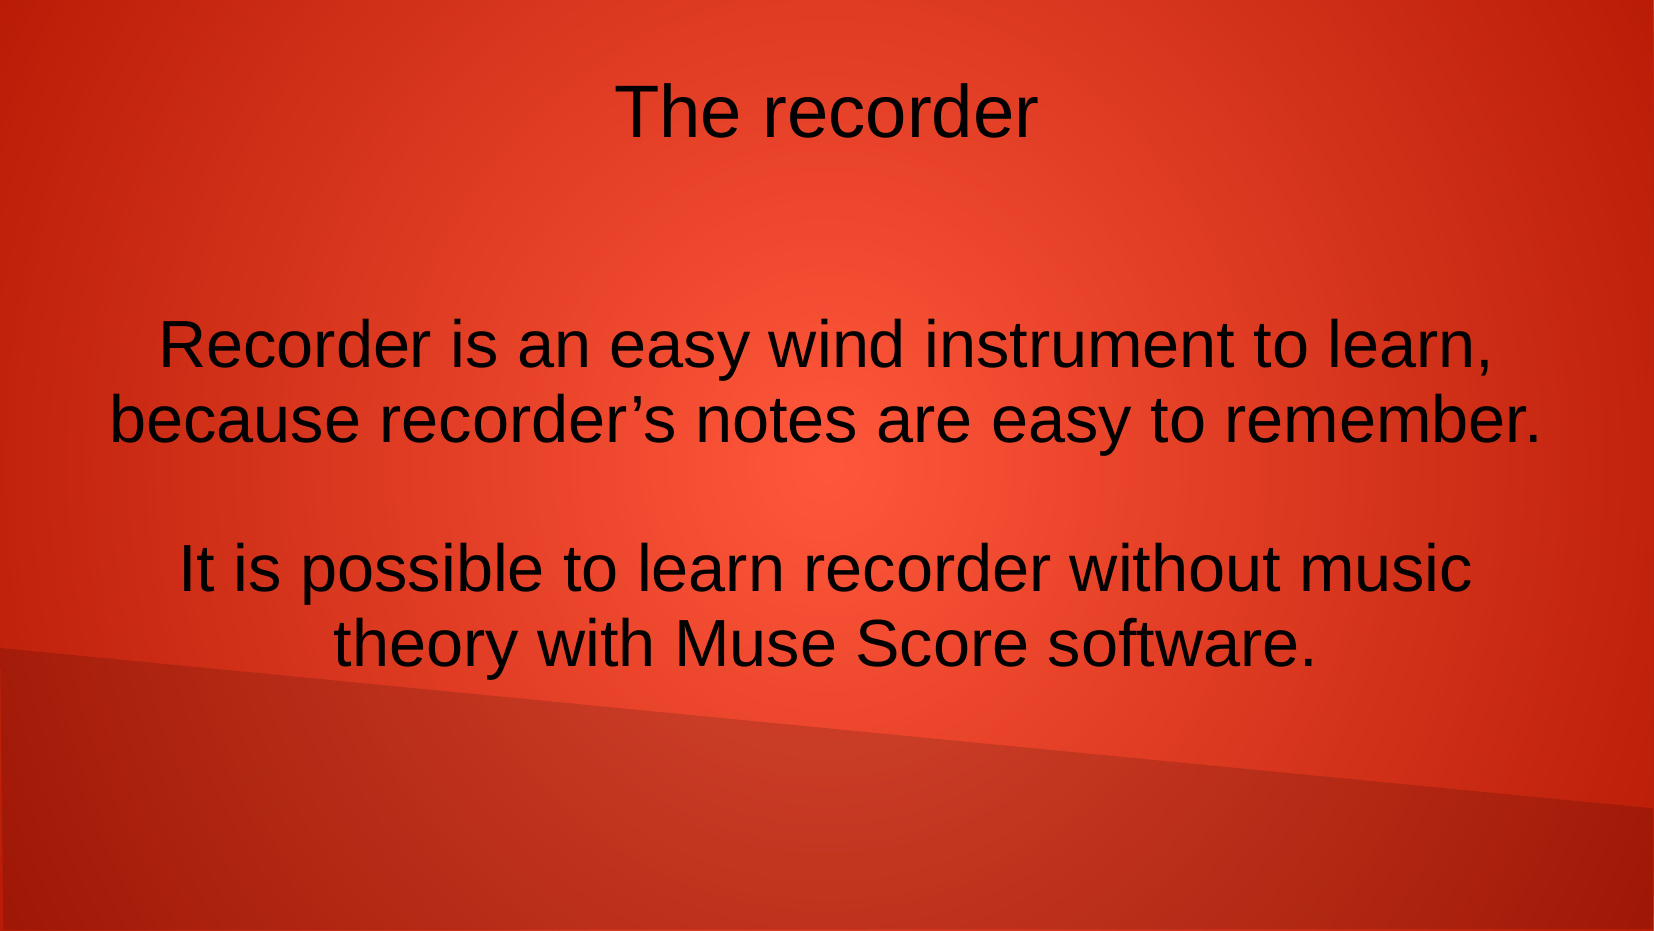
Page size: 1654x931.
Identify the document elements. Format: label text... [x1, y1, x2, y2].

subtitle Recorder is an easy wind instrument to learn, because recorder’s notes are easy to remember. It is possible to learn recorder without music theory with Muse Score software. [82, 224, 1571, 764]
title The recorder [82, 35, 1571, 189]
